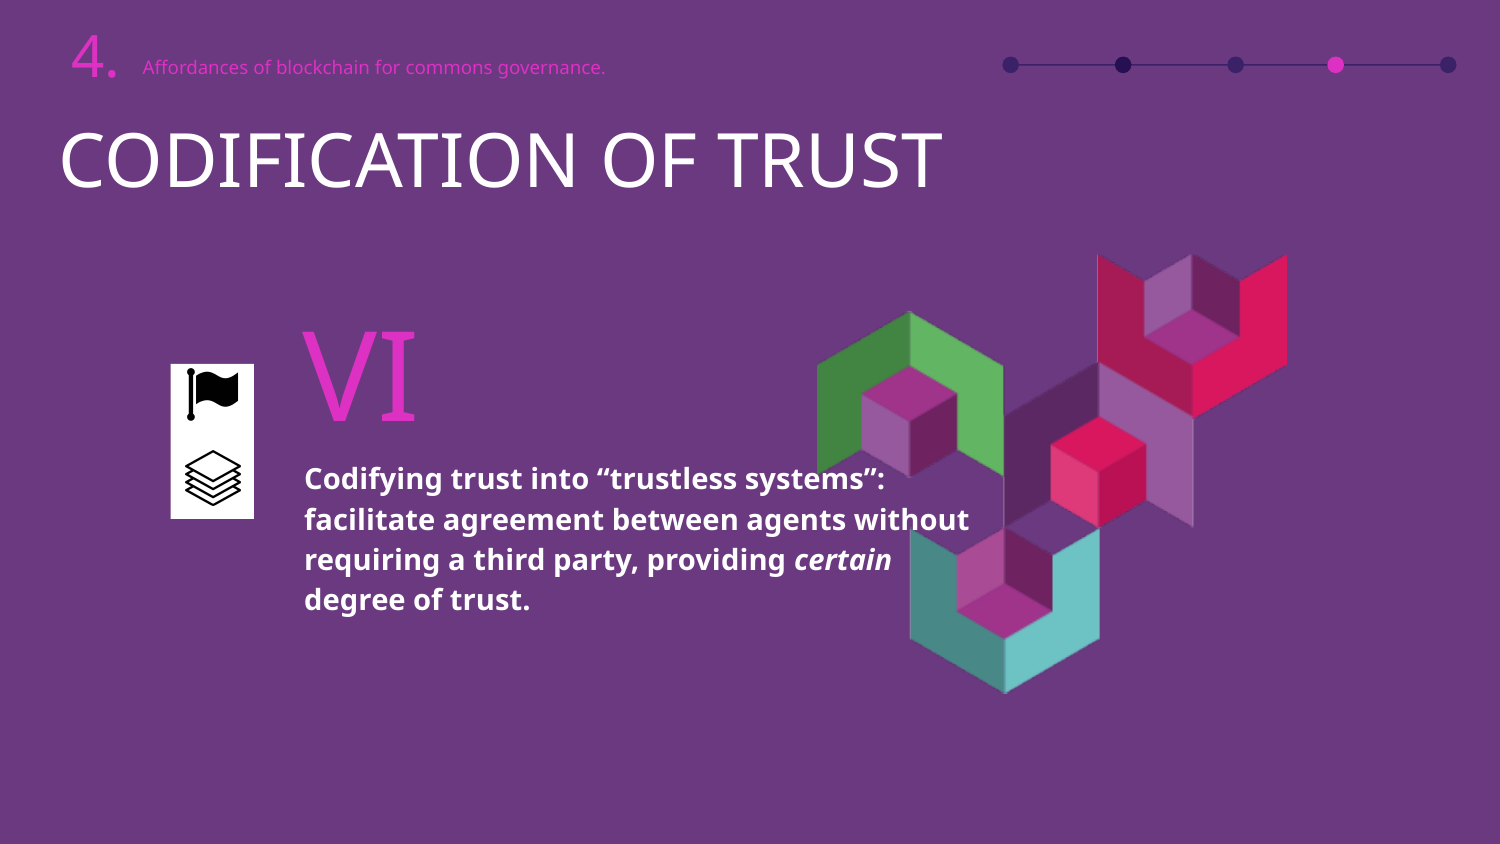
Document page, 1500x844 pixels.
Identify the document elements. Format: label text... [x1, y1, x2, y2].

text_box VI [287, 281, 467, 450]
text_box [1227, 56, 1244, 74]
text_box [1002, 56, 1019, 74]
text_box [1439, 56, 1457, 74]
picture [185, 450, 241, 506]
text_box CODIFICATION OF TRUST [43, 97, 1391, 211]
text_box [1327, 56, 1345, 74]
text_box [1114, 56, 1132, 74]
text_box Affordances of blockchain for commons governance. [127, 40, 987, 89]
text_box 4. [56, 4, 165, 111]
text_box [170, 363, 254, 519]
subtitle Codifying trust into “trustless systems”: facilitate agreement between agents without requiring a third party, providing certain degree of trust. [289, 440, 998, 570]
picture [817, 254, 1287, 694]
picture [185, 367, 241, 423]
